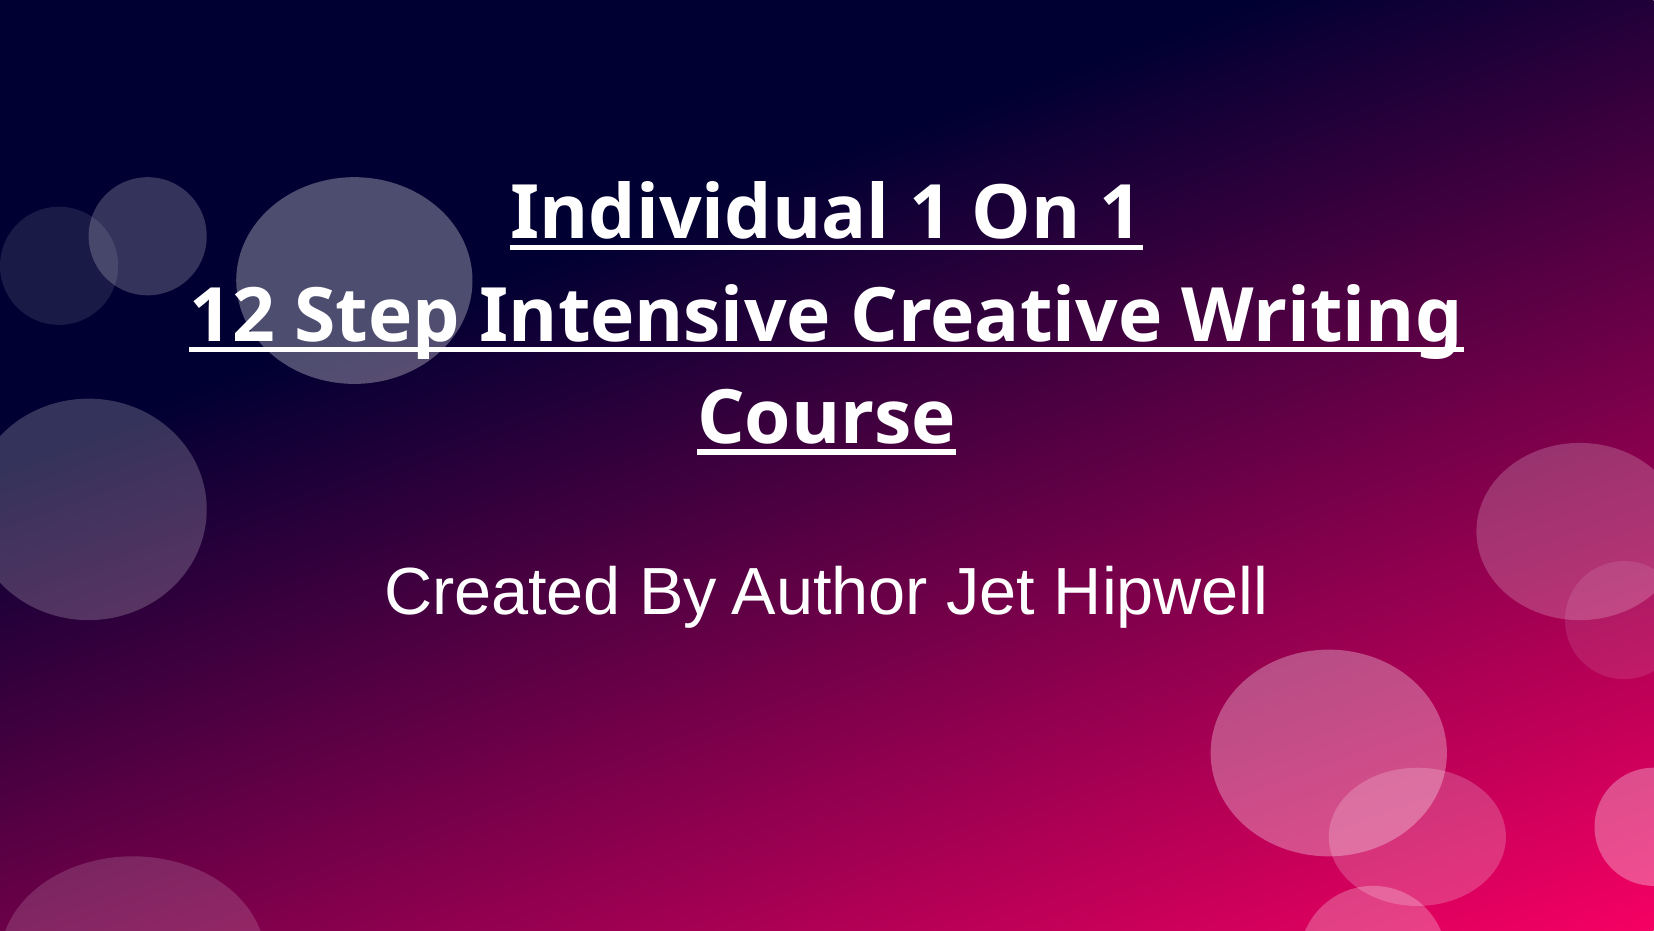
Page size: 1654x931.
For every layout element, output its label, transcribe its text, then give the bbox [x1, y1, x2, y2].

subtitle Created By Author Jet Hipwell [82, 425, 1571, 758]
title Individual 1 On 1 12 Step Intensive Creative Writing Course [82, 234, 1571, 390]
